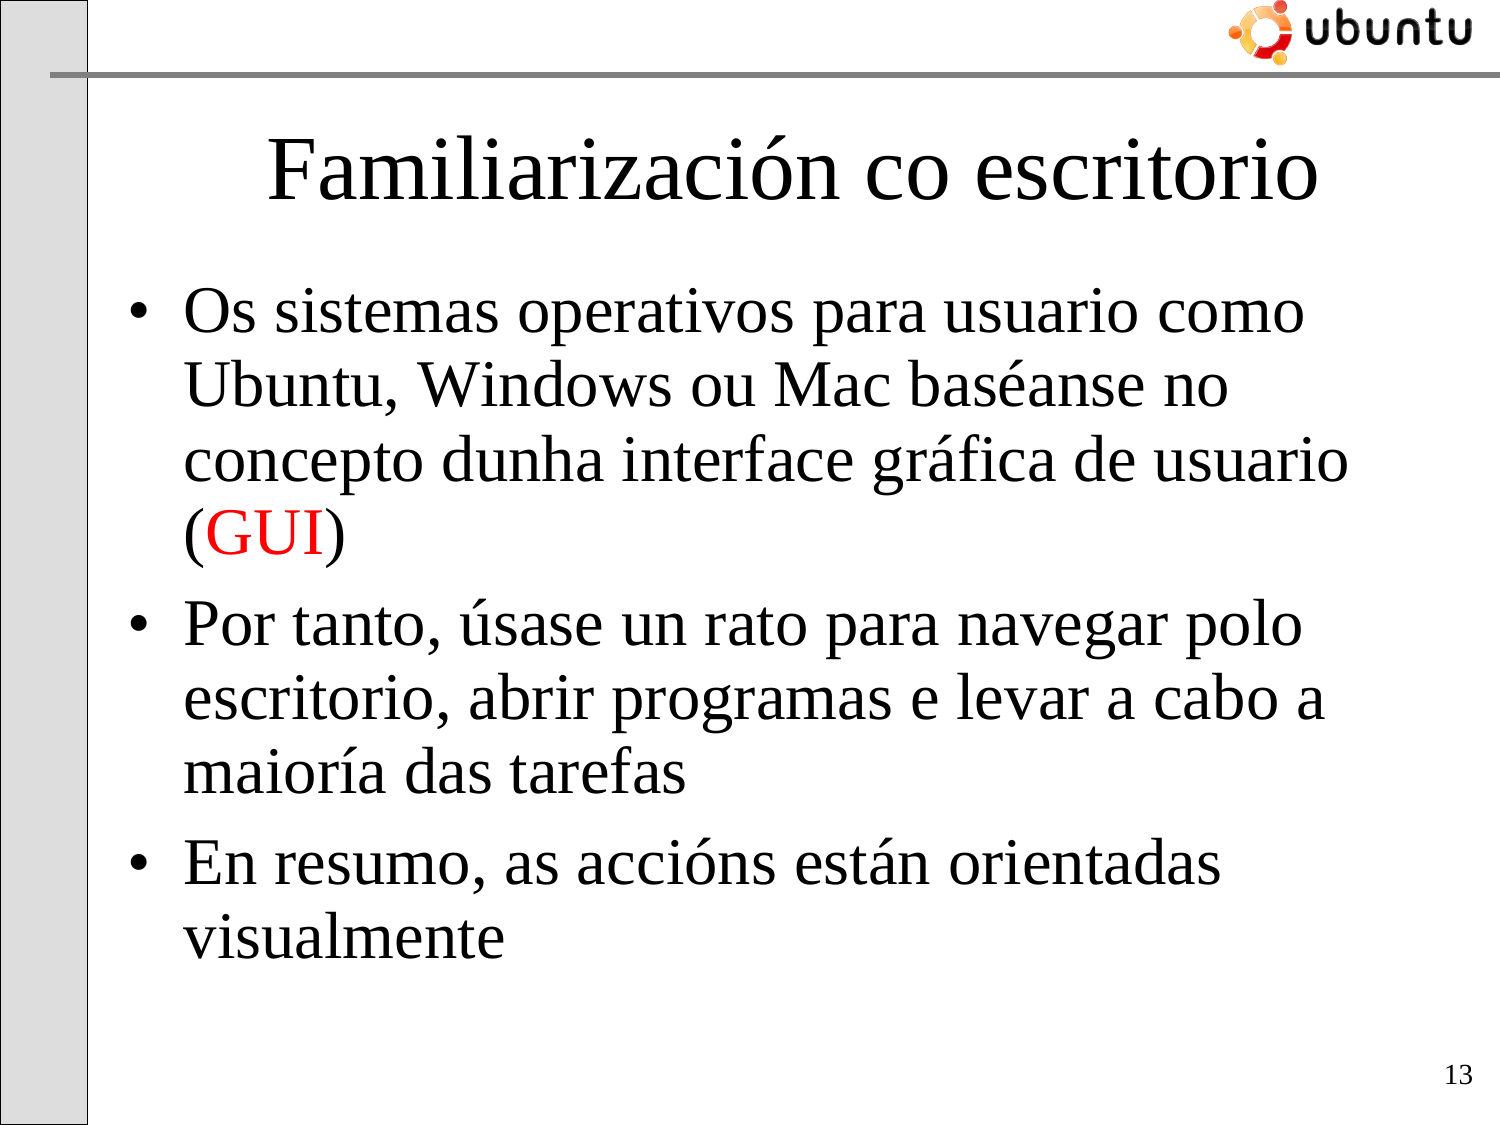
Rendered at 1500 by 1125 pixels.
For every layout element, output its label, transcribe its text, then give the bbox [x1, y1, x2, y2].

title Familiarización co escritorio [112, 99, 1477, 237]
list Os sistemas operativos para usuario como Ubuntu, Windows ou Mac baséanse no concepto dunha interface gráfica de usuario (GUI) Por tanto, úsase un rato para navegar polo escritorio, abrir programas e levar a cabo a maioría das tarefas En resumo, as accións están orientadas visualmente [112, 265, 1477, 1000]
picture [1221, 0, 1483, 71]
